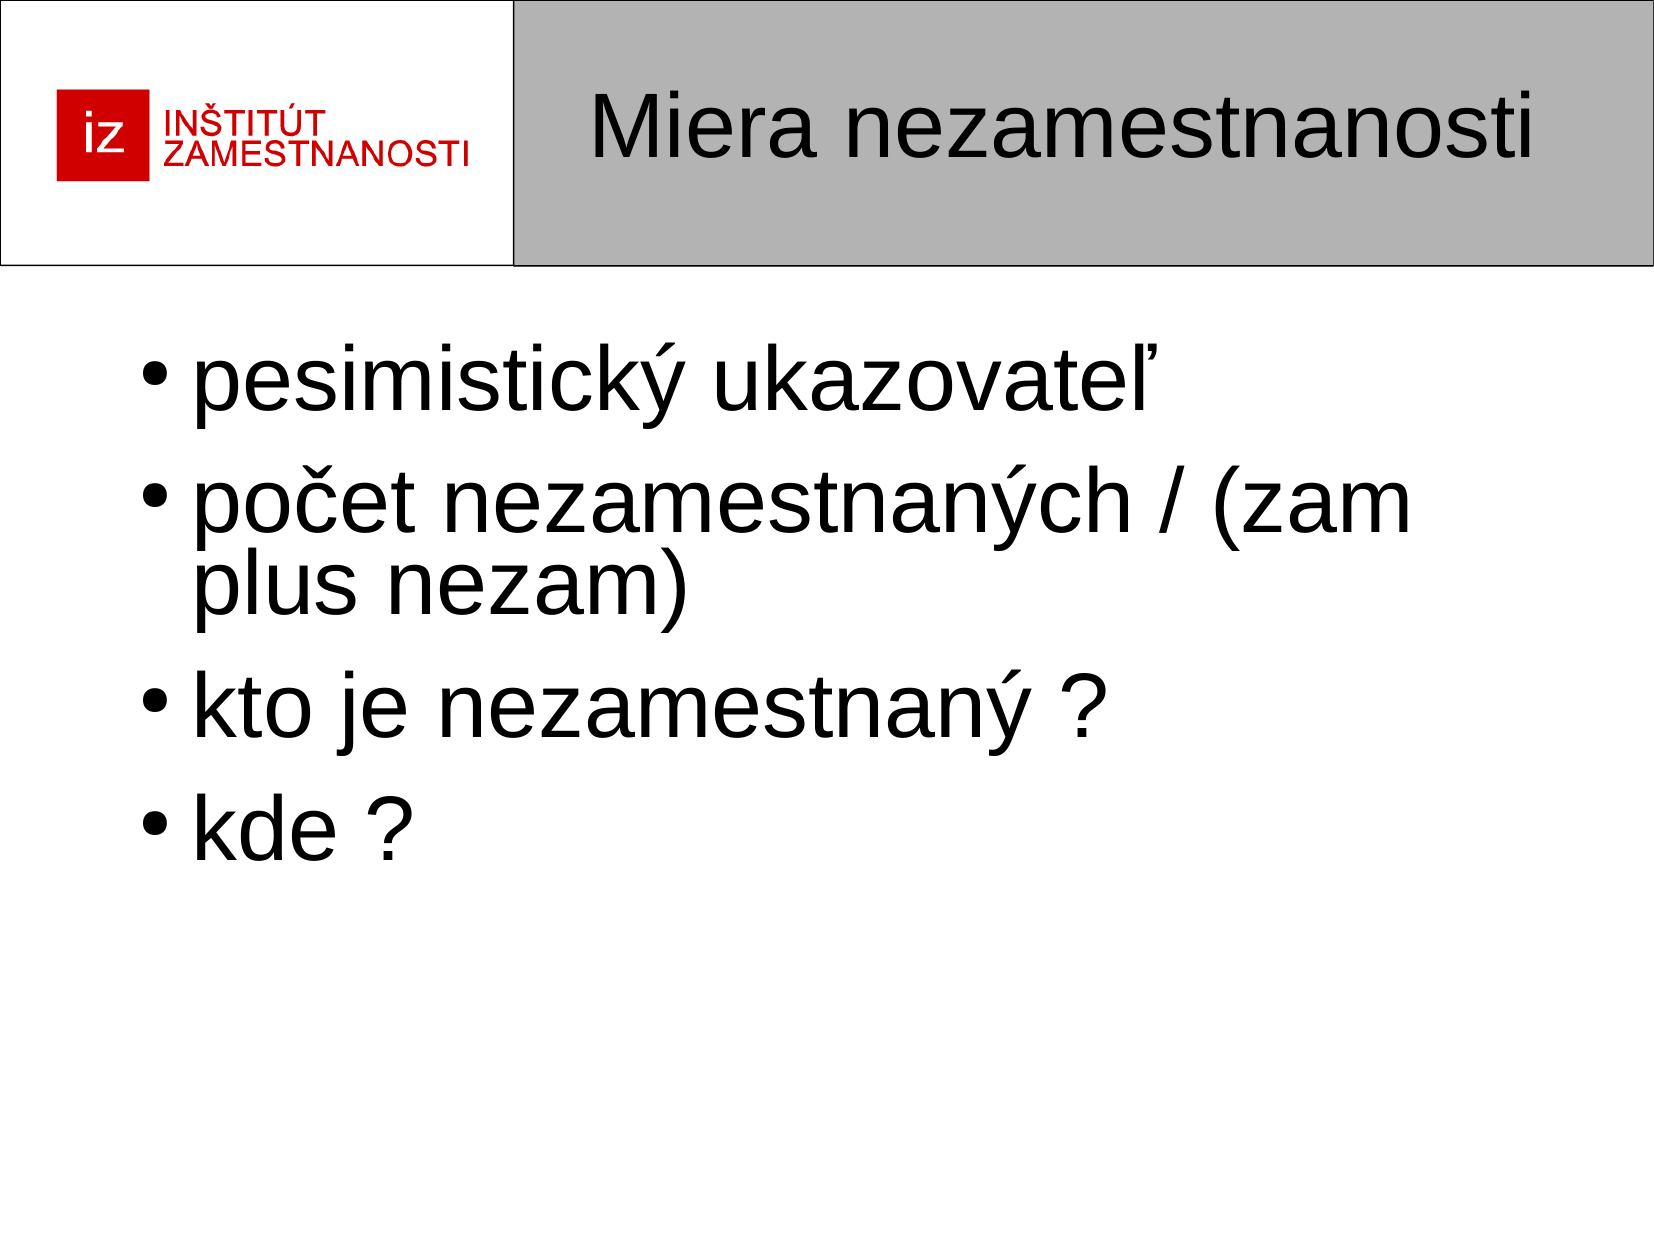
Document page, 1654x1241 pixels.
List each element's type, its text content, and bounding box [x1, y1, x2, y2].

list pesimistický ukazovateľ počet nezamestnaných / (zam plus nezam) kto je nezamestnaný ? kde ? [121, 344, 1533, 1112]
title Miera nezamestnanosti [561, 37, 1565, 229]
picture [5, 8, 512, 257]
